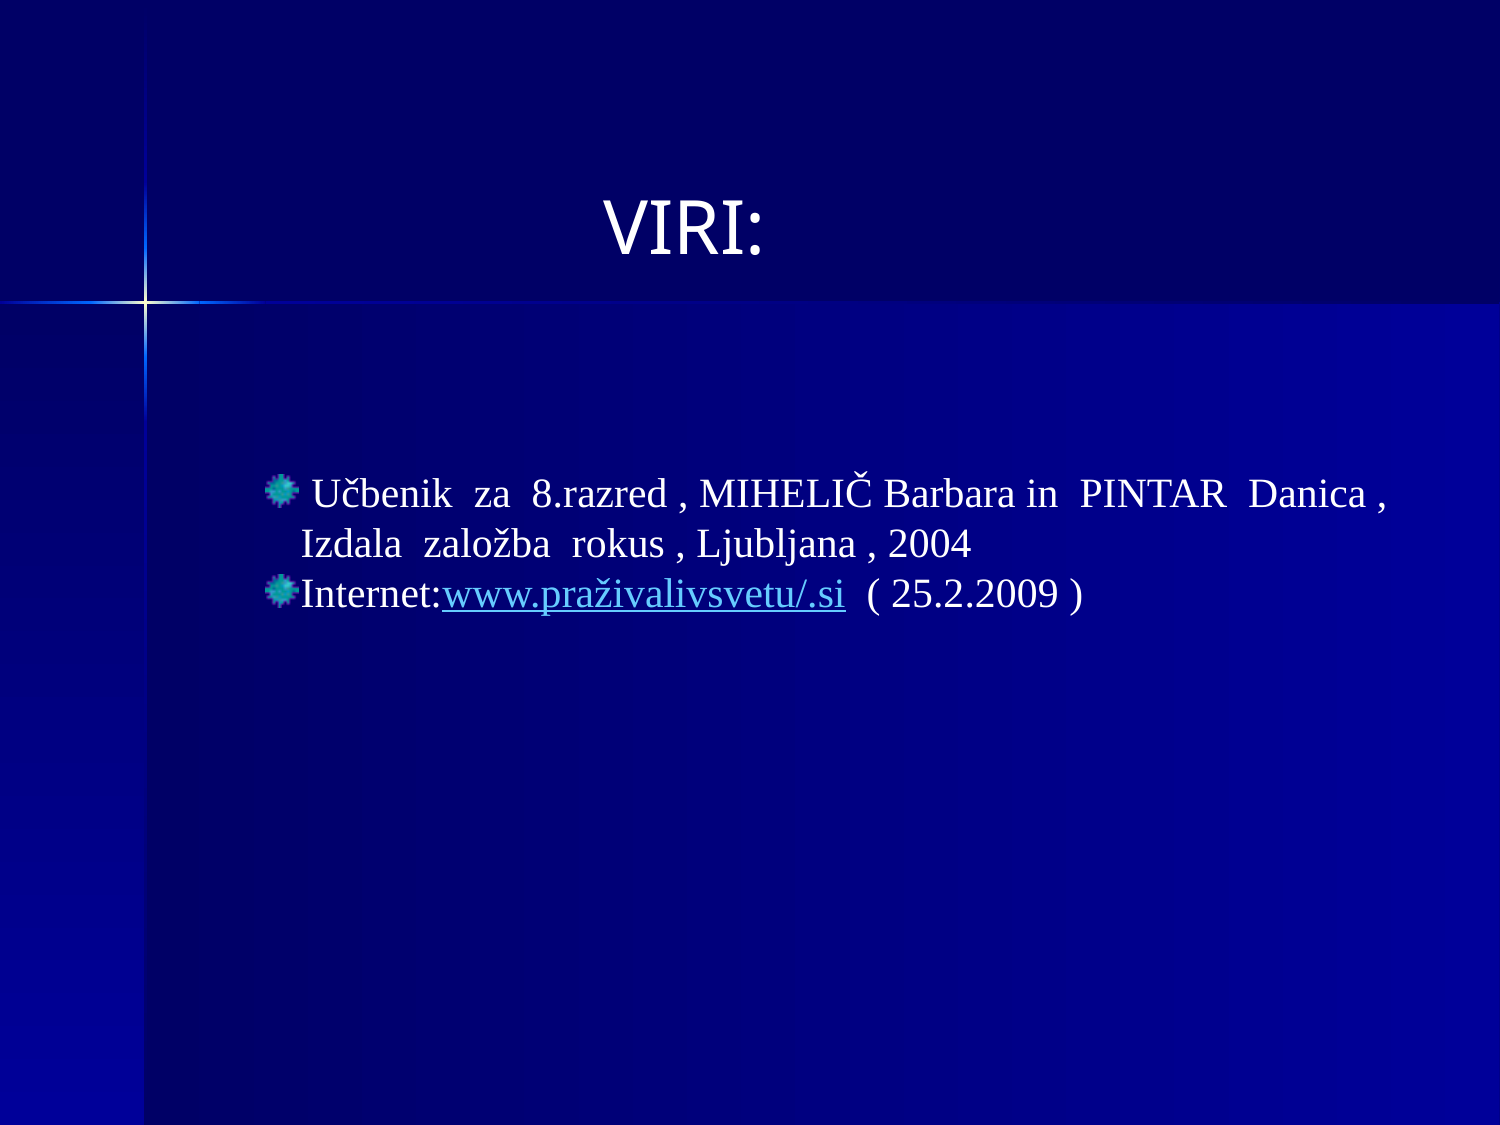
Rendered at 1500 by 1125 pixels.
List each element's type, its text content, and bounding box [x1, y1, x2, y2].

text_box VIRI: [584, 172, 785, 279]
picture [265, 574, 299, 608]
text_box Učbenik za 8.razred , MIHELIČ Barbara in PINTAR Danica , Izdala založba rokus , Ljubljana , 2004 Internet:www.praživalivsvetu/.si ( 25.2.2009 ) [250, 458, 1424, 674]
picture [265, 474, 299, 508]
